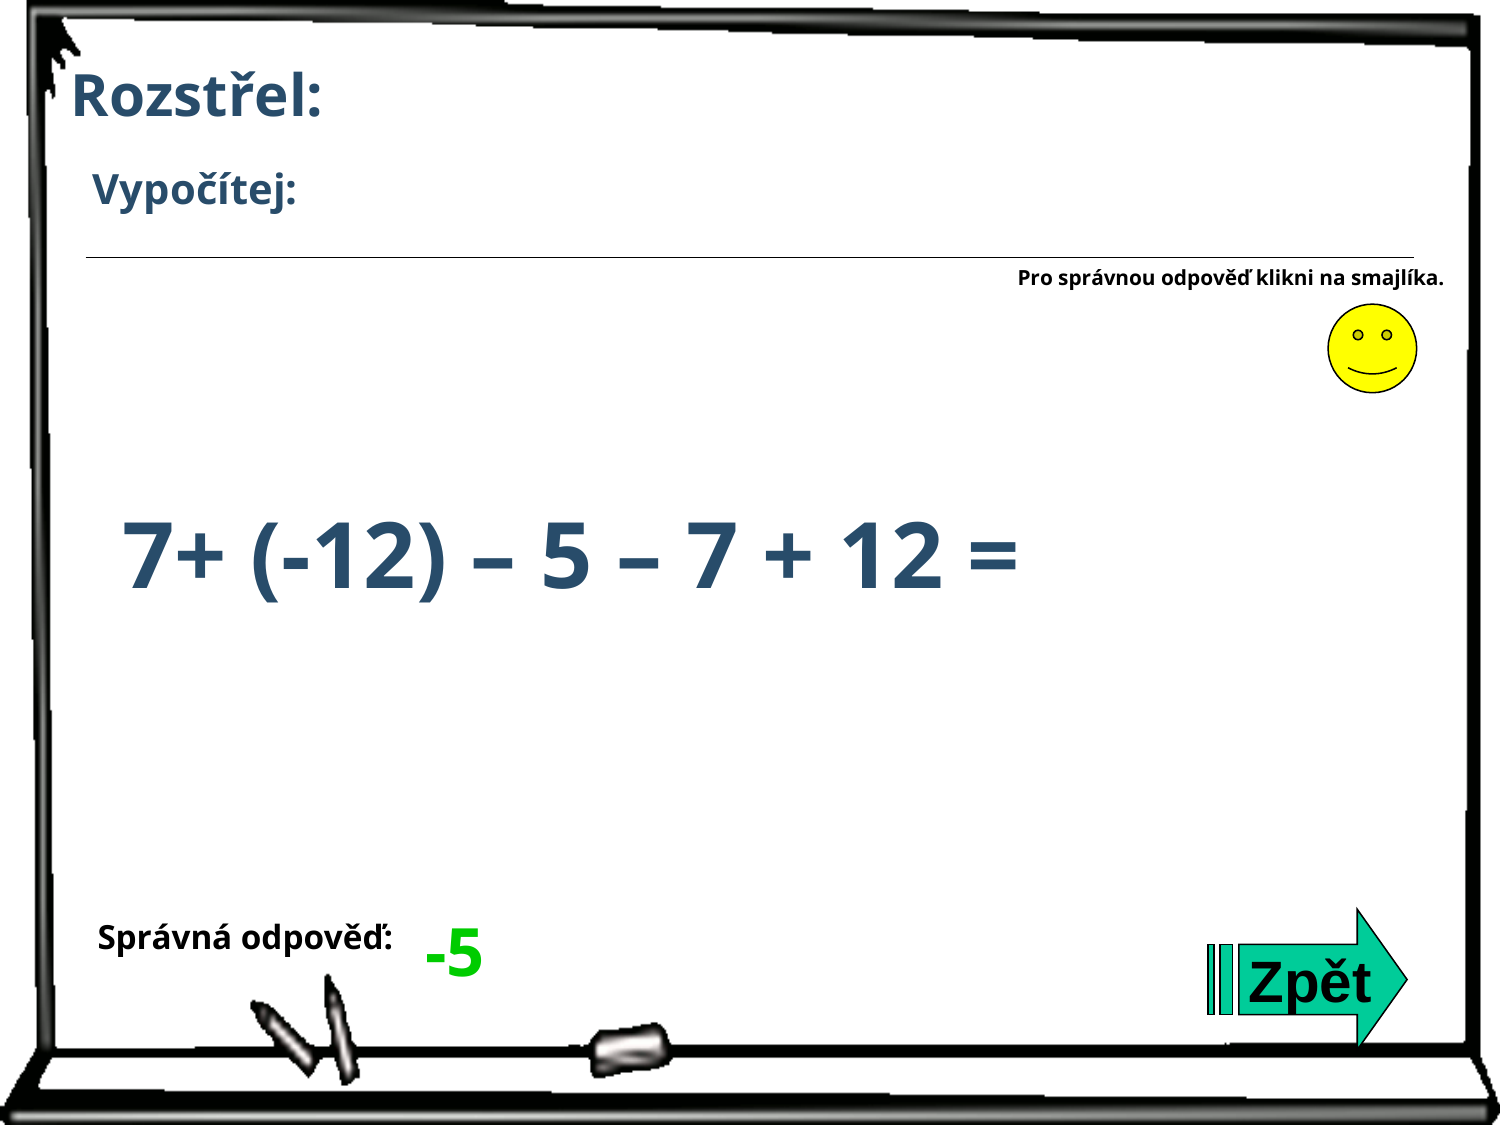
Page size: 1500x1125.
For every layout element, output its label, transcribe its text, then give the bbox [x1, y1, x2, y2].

text_box [1328, 304, 1417, 393]
text_box Pro správnou odpověď klikni na smajlíka. [1002, 230, 1464, 325]
text_box Rozstřel: [55, 54, 1391, 149]
text_box Správná odpověď: [82, 888, 492, 984]
text_box -5 [410, 902, 795, 997]
text_box Zpět [1208, 944, 1214, 1015]
text_box 7+ (-12) – 5 – 7 + 12 = [107, 504, 1437, 600]
text_box Zpět [1220, 944, 1233, 1015]
text_box Zpět [1238, 909, 1408, 1050]
text_box Vypočítej: [78, 140, 1413, 235]
picture [0, 0, 1500, 1125]
